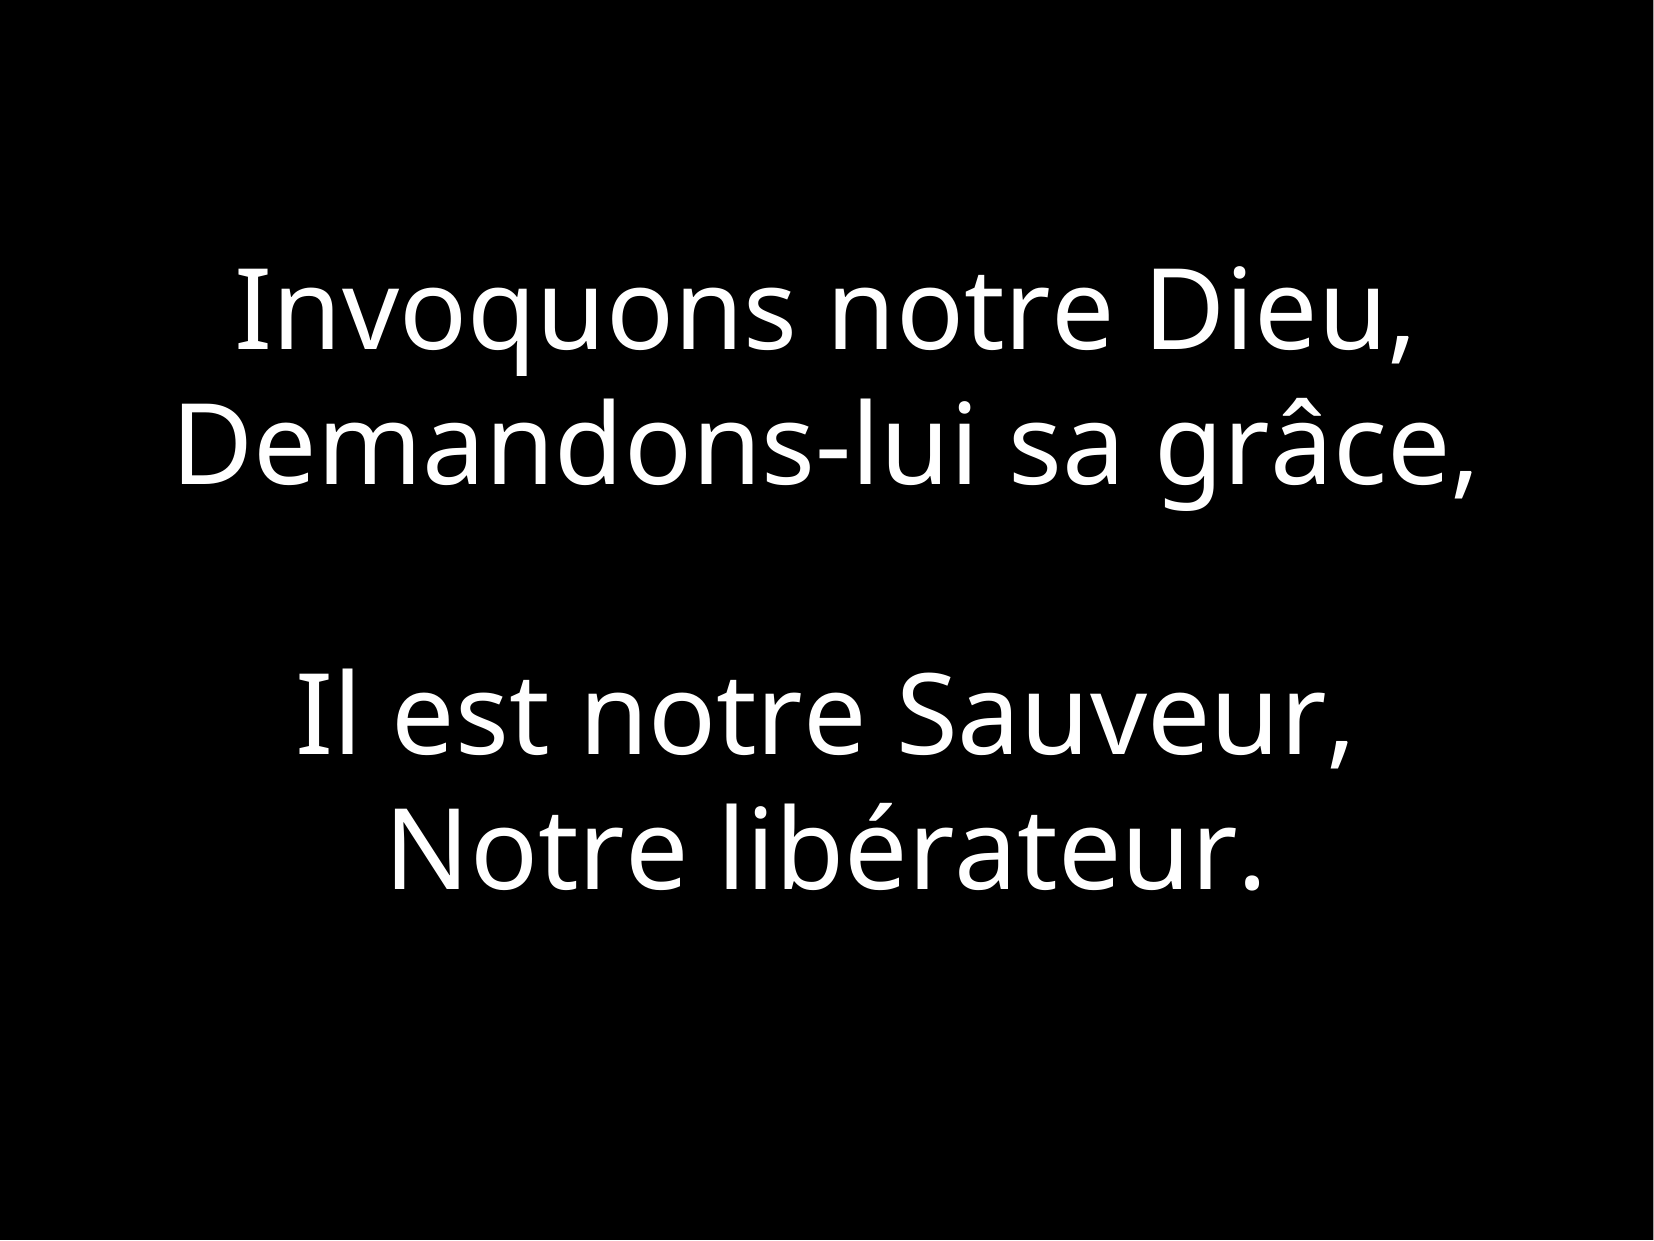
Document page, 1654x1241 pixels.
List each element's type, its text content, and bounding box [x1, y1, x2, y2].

title Invoquons notre Dieu, Demandons-lui sa grâce, Il est notre Sauveur, Notre libérateur. [45, 73, 1609, 1211]
